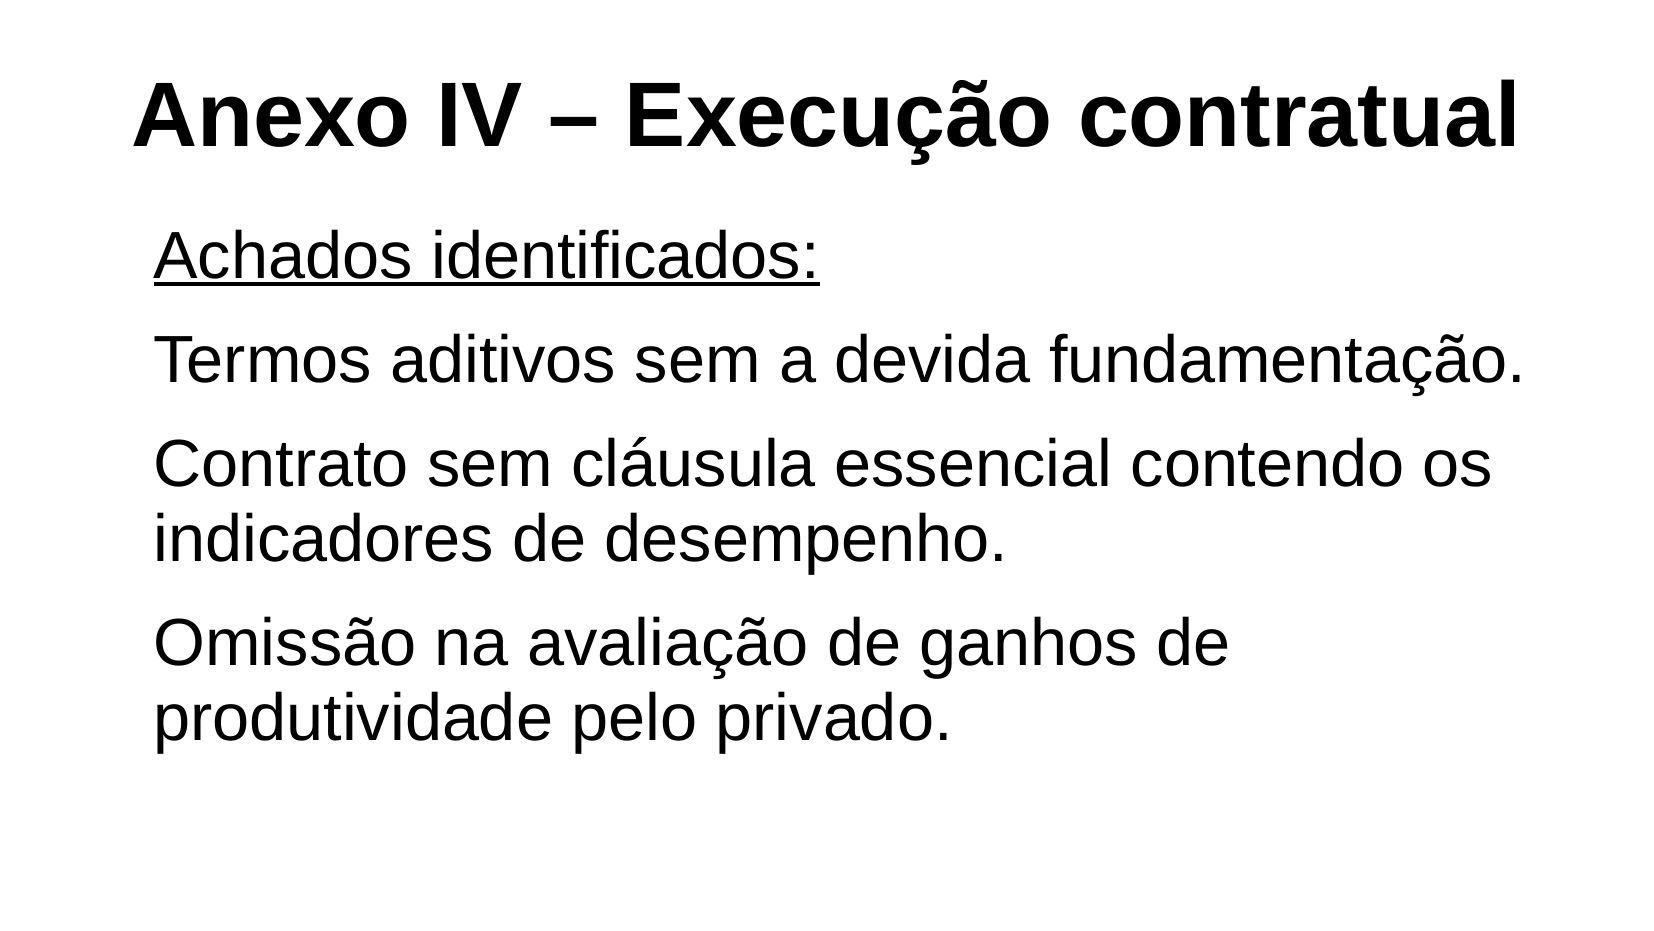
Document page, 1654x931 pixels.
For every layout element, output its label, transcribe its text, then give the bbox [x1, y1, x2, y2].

list Achados identificados: Termos aditivos sem a devida fundamentação. Contrato sem cláusula essencial contendo os indicadores de desempenho. Omissão na avaliação de ganhos de produtividade pelo privado. [82, 217, 1571, 898]
title Anexo IV – Execução contratual [82, 37, 1571, 193]
